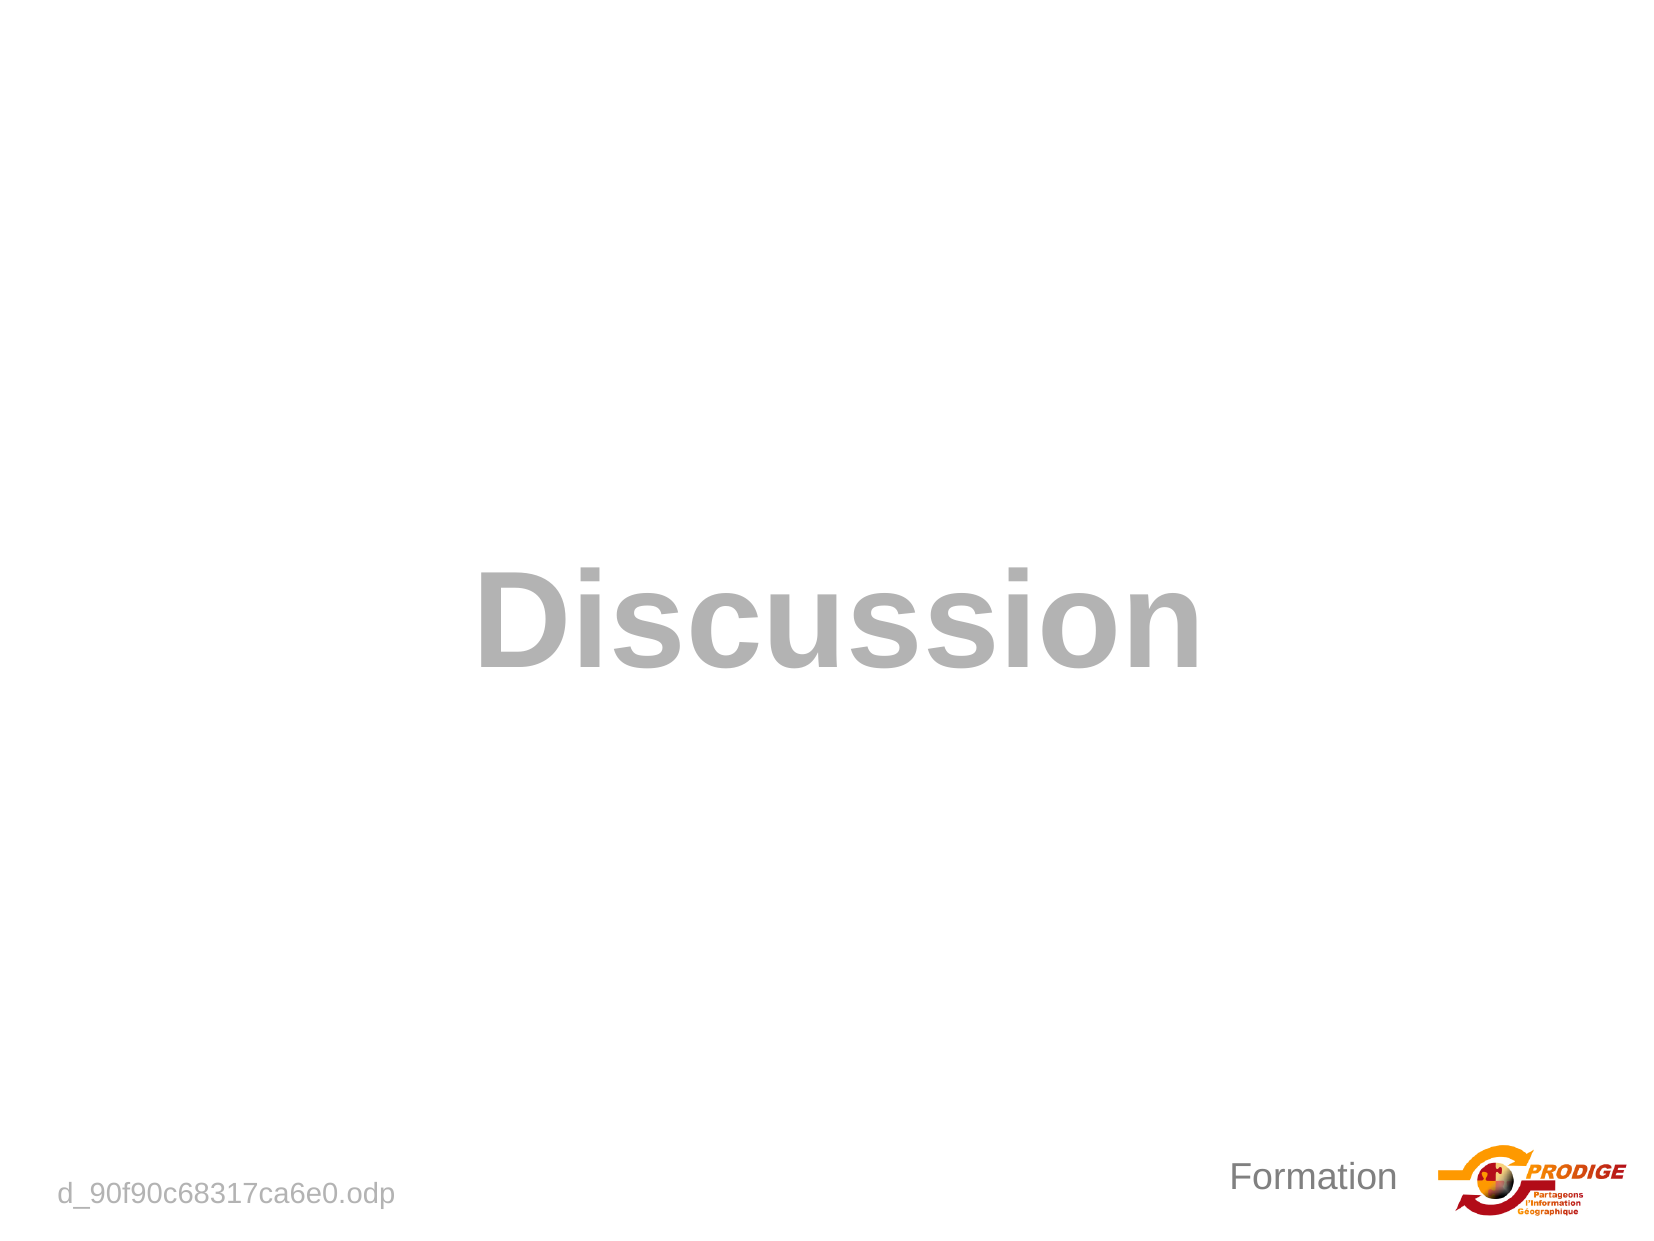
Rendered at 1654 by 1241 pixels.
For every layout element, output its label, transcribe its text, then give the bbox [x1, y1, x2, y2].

picture [1438, 1145, 1627, 1216]
text_box Discussion [457, 535, 1221, 705]
